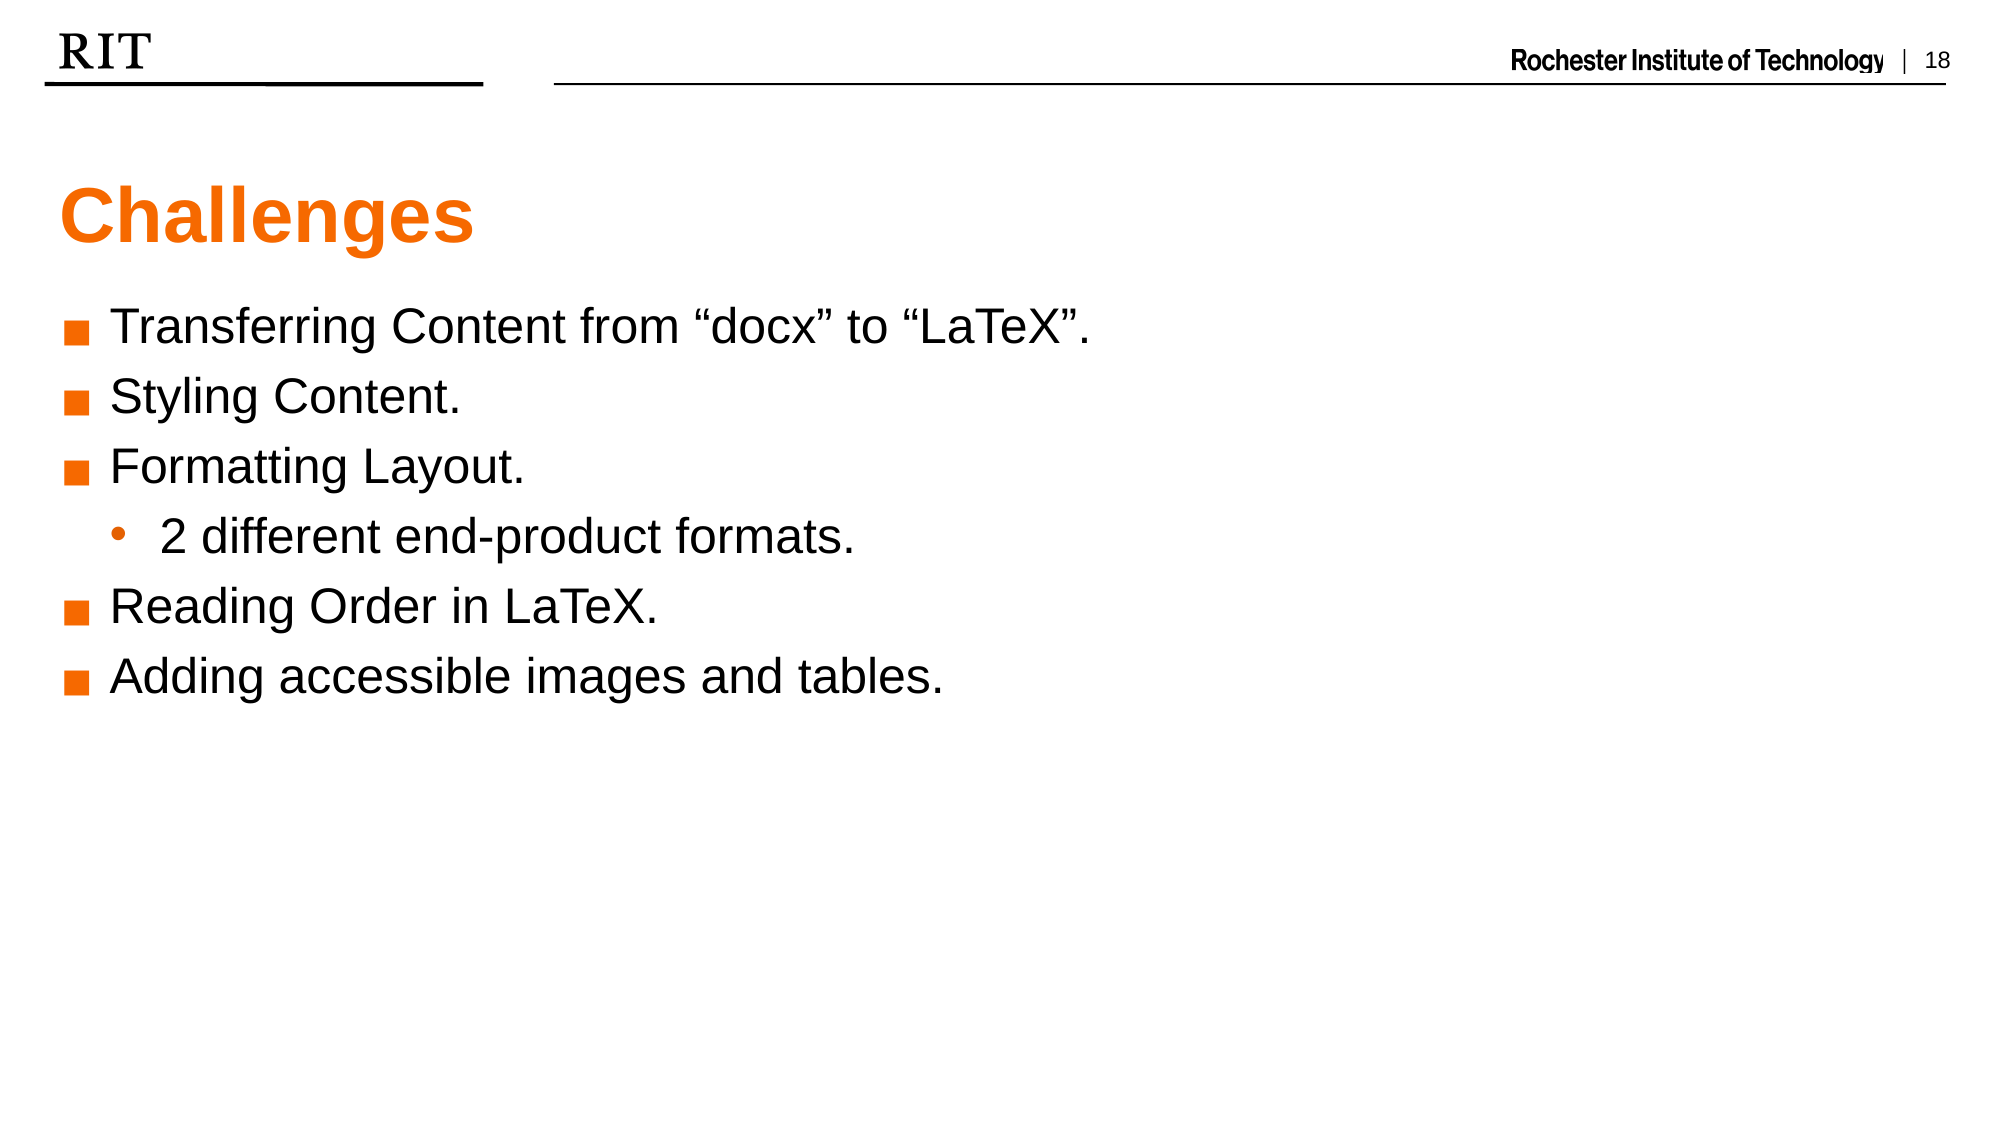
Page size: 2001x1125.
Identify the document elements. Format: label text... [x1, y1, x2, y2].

picture [1512, 49, 1883, 73]
list Transferring Content from “docx” to “LaTeX”. Styling Content. Formatting Layout. 2 different end-product formats. Reading Order in LaTeX. Adding accessible images and tables. [44, 286, 1946, 905]
picture [58, 32, 151, 69]
list Challenges [44, 157, 1946, 272]
